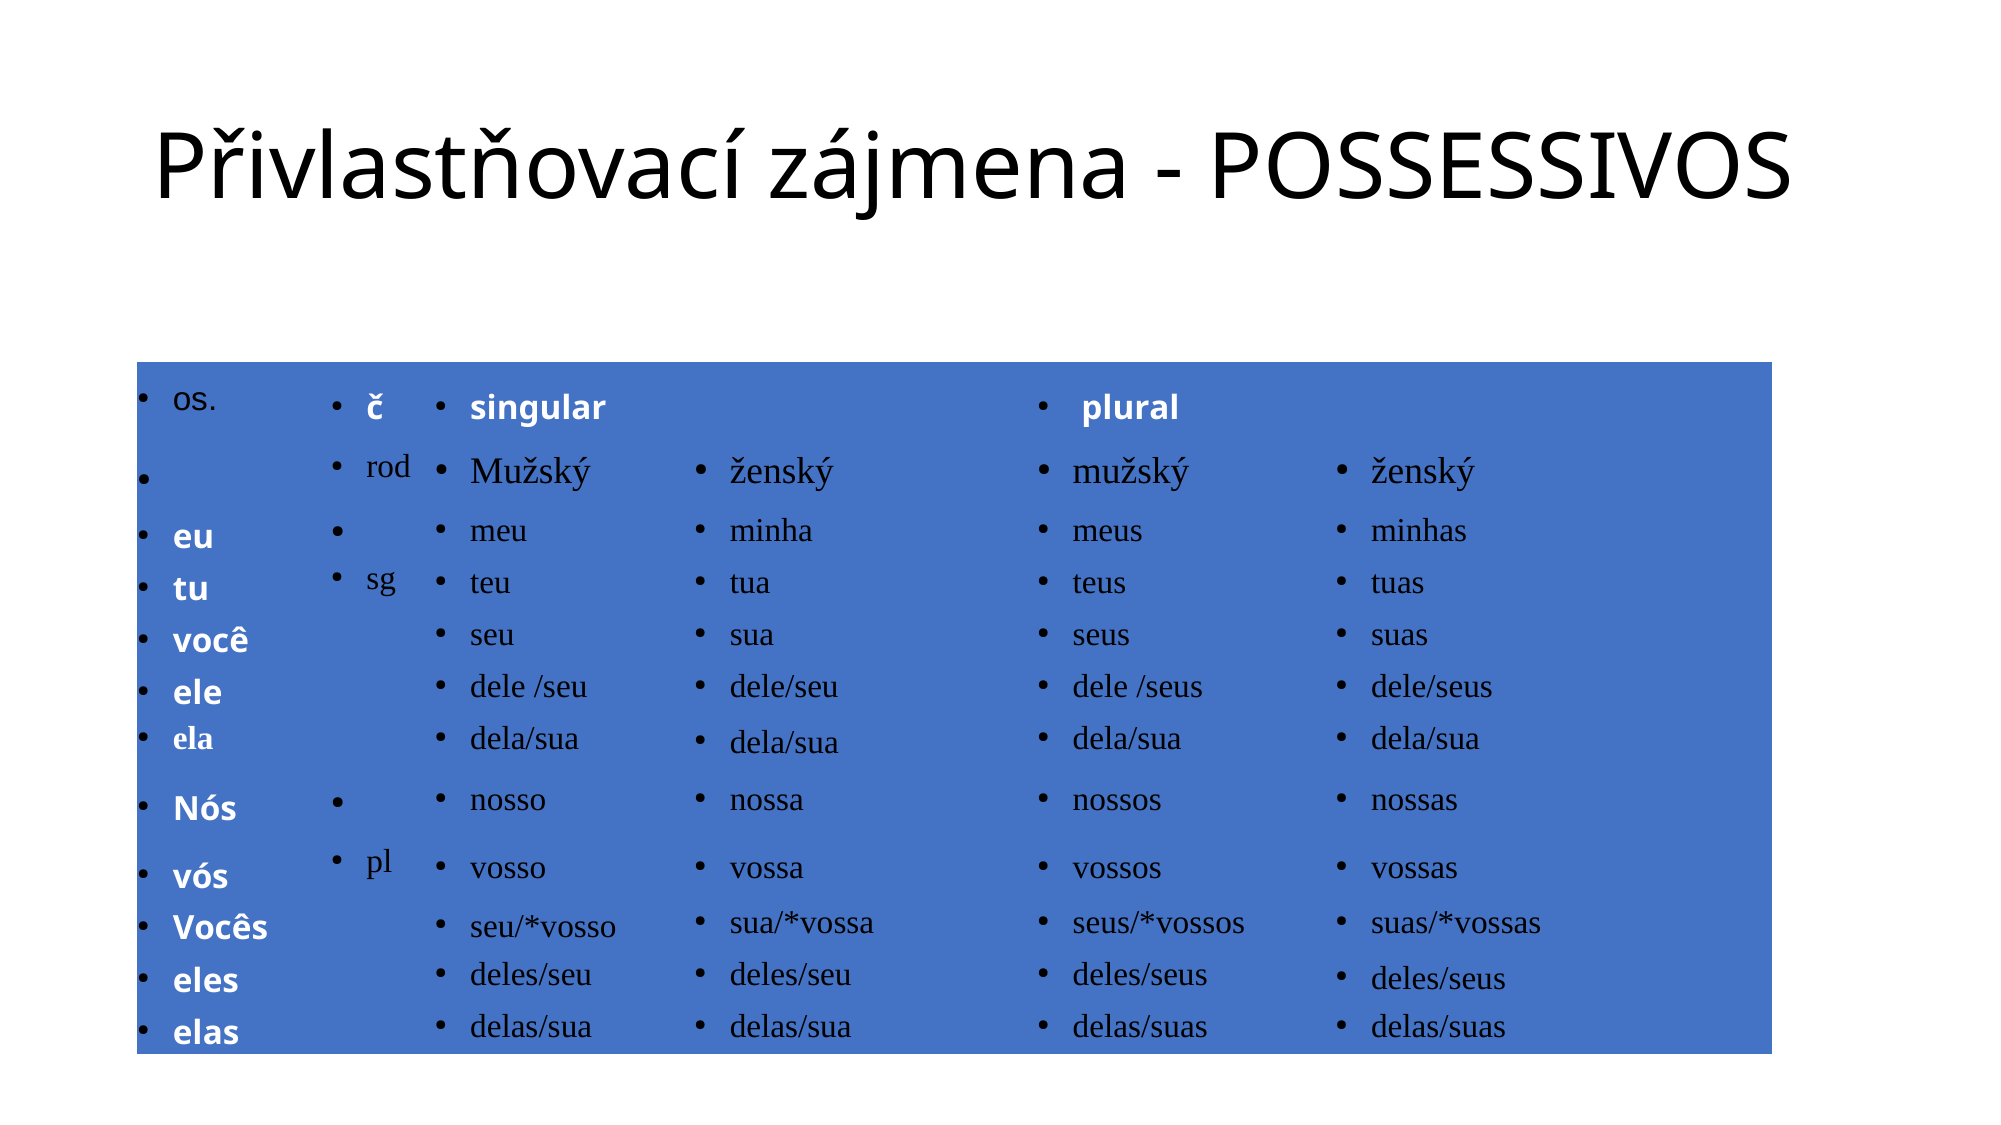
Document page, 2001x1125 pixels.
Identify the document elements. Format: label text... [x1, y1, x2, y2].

table_cell sua [694, 610, 1037, 662]
table_cell ele [137, 662, 331, 714]
table_cell tu [137, 558, 331, 610]
table_cell seu [435, 610, 694, 662]
table_cell suas/*vossas [1336, 898, 1772, 950]
table_cell rod [331, 430, 435, 506]
table_cell eles [137, 950, 331, 1002]
table_cell meus [1037, 506, 1336, 558]
table_cell elas [137, 1002, 331, 1054]
table_cell mužský [1037, 430, 1336, 506]
table_cell [137, 430, 331, 506]
table_cell delas/suas [1037, 1002, 1336, 1054]
table_cell pl [331, 762, 435, 1054]
table_cell dela/sua [1037, 714, 1336, 762]
table_cell você [137, 610, 331, 662]
table_cell nossas [1336, 762, 1772, 830]
table_cell tua [694, 558, 1037, 610]
table_header singular [435, 362, 1037, 430]
table_cell ženský [694, 430, 1037, 506]
table_cell nossa [694, 762, 1037, 830]
table_cell meu [435, 506, 694, 558]
table_cell ela [137, 714, 331, 762]
table_header os. [137, 362, 331, 430]
table_cell dele /seu [435, 662, 694, 714]
table_cell tuas [1336, 558, 1772, 610]
table_header č [331, 362, 435, 430]
table_cell delas/sua [435, 1002, 694, 1054]
table_cell delas/suas [1336, 1002, 1772, 1054]
table_cell teus [1037, 558, 1336, 610]
table_cell minha [694, 506, 1037, 558]
table_cell vossos [1037, 830, 1336, 898]
table_cell deles/seu [694, 950, 1037, 1002]
table_cell vós [137, 830, 331, 898]
table_cell vossas [1336, 830, 1772, 898]
table_cell delas/sua [694, 1002, 1037, 1054]
table_cell dela/sua [1336, 714, 1772, 762]
table_cell dela/sua [694, 714, 1037, 762]
table_cell nosso [435, 762, 694, 830]
table_cell minhas [1336, 506, 1772, 558]
table_cell Mužský [435, 430, 694, 506]
table_cell sua/*vossa [694, 898, 1037, 950]
table_cell Nós [137, 762, 331, 830]
table_cell dela/sua [435, 714, 694, 762]
table_cell deles/seus [1037, 950, 1336, 1002]
table_cell suas [1336, 610, 1772, 662]
title Přivlastňovací zájmena - POSSESSIVOS [137, 59, 1863, 278]
table_cell dele /seus [1037, 662, 1336, 714]
table_cell deles/seus [1336, 950, 1772, 1002]
table_cell teu [435, 558, 694, 610]
table_cell dele/seus [1336, 662, 1772, 714]
table_cell nossos [1037, 762, 1336, 830]
table_cell ženský [1336, 430, 1772, 506]
table_cell eu [137, 506, 331, 558]
table_cell deles/seu [435, 950, 694, 1002]
table_cell seus/*vossos [1037, 898, 1336, 950]
table_cell seu/*vosso [435, 898, 694, 950]
table_cell Vocês [137, 898, 331, 950]
table_cell sg [331, 506, 435, 762]
table_cell vosso [435, 830, 694, 898]
table_cell dele/seu [694, 662, 1037, 714]
table_cell vossa [694, 830, 1037, 898]
table_header plural [1037, 362, 1772, 430]
table_cell seus [1037, 610, 1336, 662]
